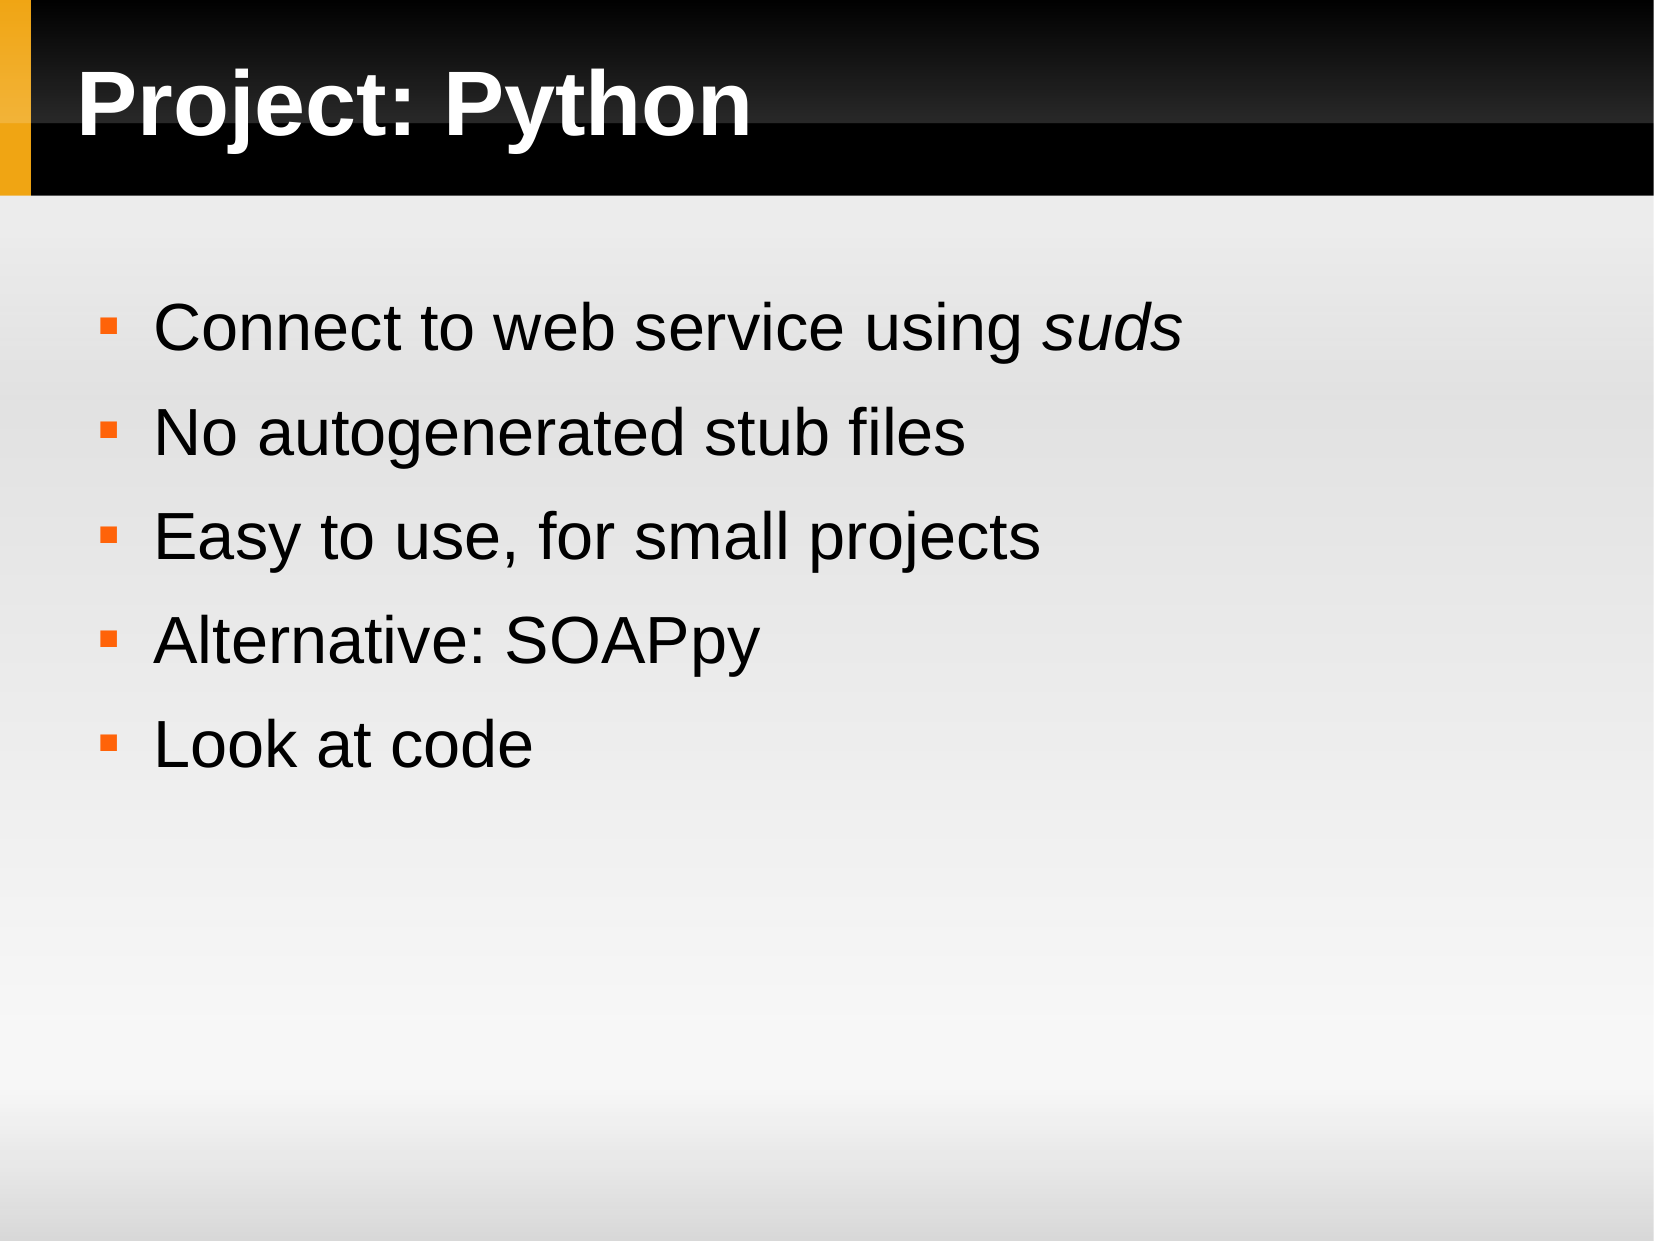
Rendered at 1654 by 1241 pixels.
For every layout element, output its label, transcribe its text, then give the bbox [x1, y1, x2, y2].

title Project: Python [76, 7, 1565, 200]
picture [0, 0, 1654, 1241]
list Connect to web service using suds No autogenerated stub files Easy to use, for small projects Alternative: SOAPpy Look at code [82, 290, 1571, 1094]
